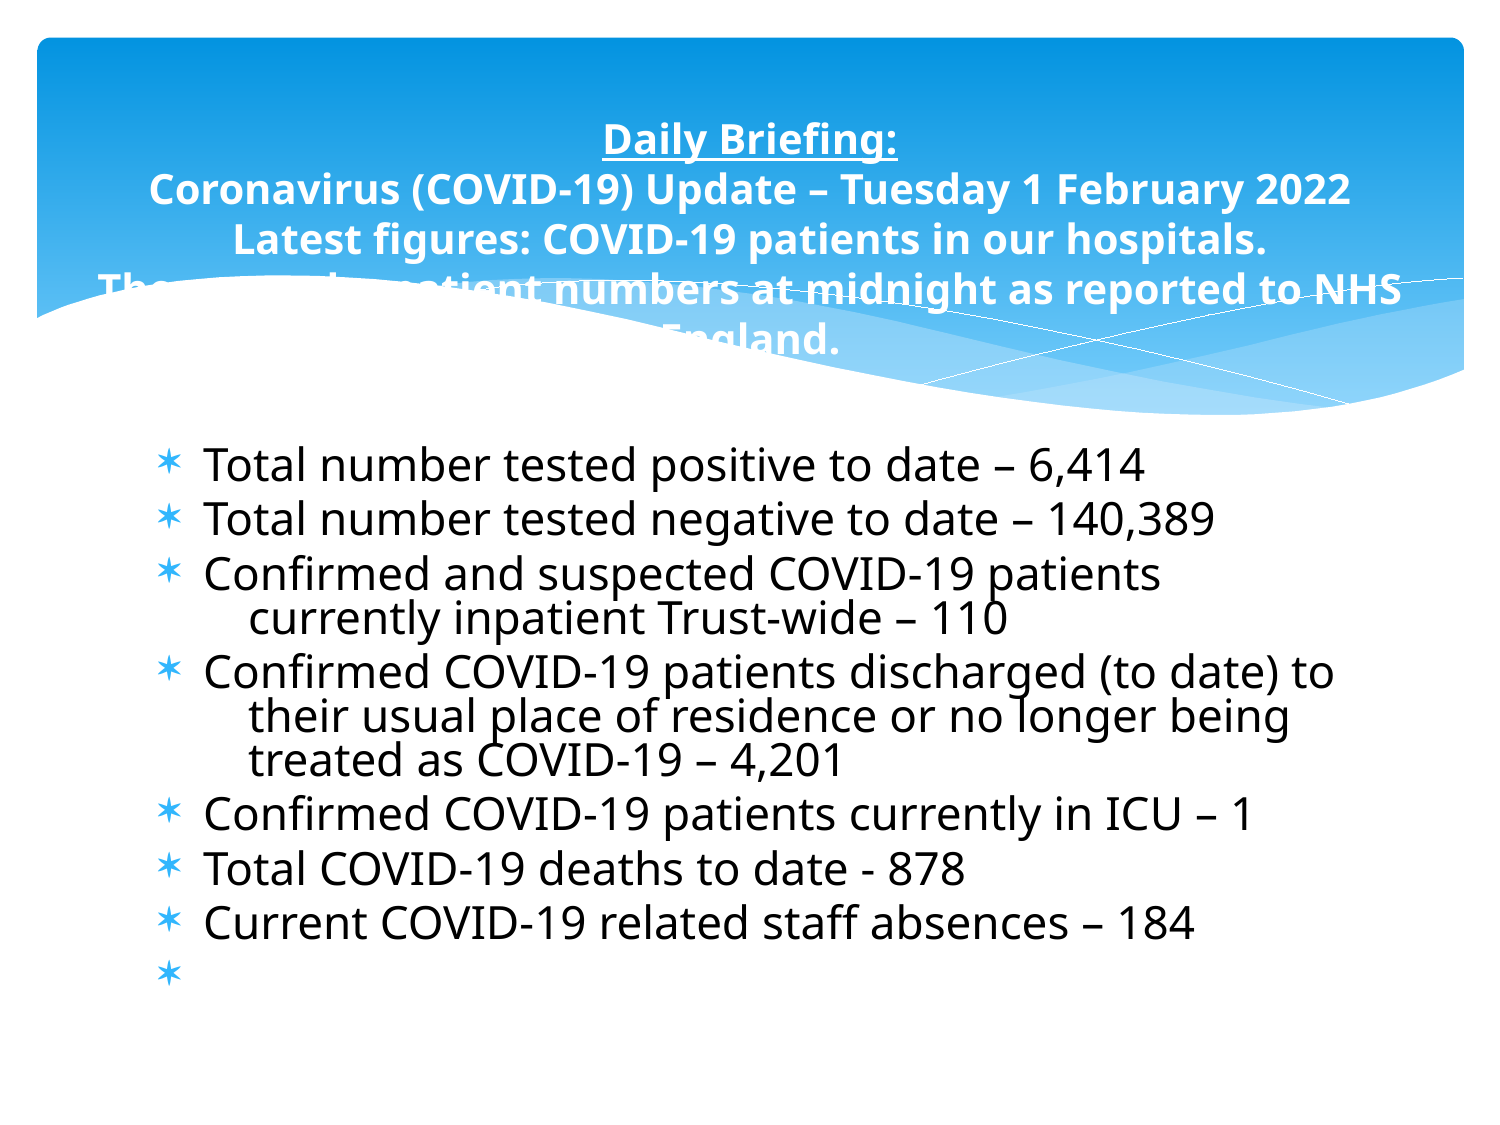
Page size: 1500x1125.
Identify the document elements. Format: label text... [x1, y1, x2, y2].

title Daily Briefing: Coronavirus (COVID-19) Update – Tuesday 1 February 2022 Latest figures: COVID-19 patients in our hospitals. These are the patient numbers at midnight as reported to NHS England. [75, 55, 1426, 262]
list Total number tested positive to date – 6,414 Total number tested negative to date – 140,389 Confirmed and suspected COVID-19 patients currently inpatient Trust-wide – 110 Confirmed COVID-19 patients discharged (to date) to their usual place of residence or no longer being treated as COVID-19 – 4,201 Confirmed COVID-19 patients currently in ICU – 1 Total COVID-19 deaths to date - 878 Current COVID-19 related staff absences – 184 [143, 438, 1359, 1005]
